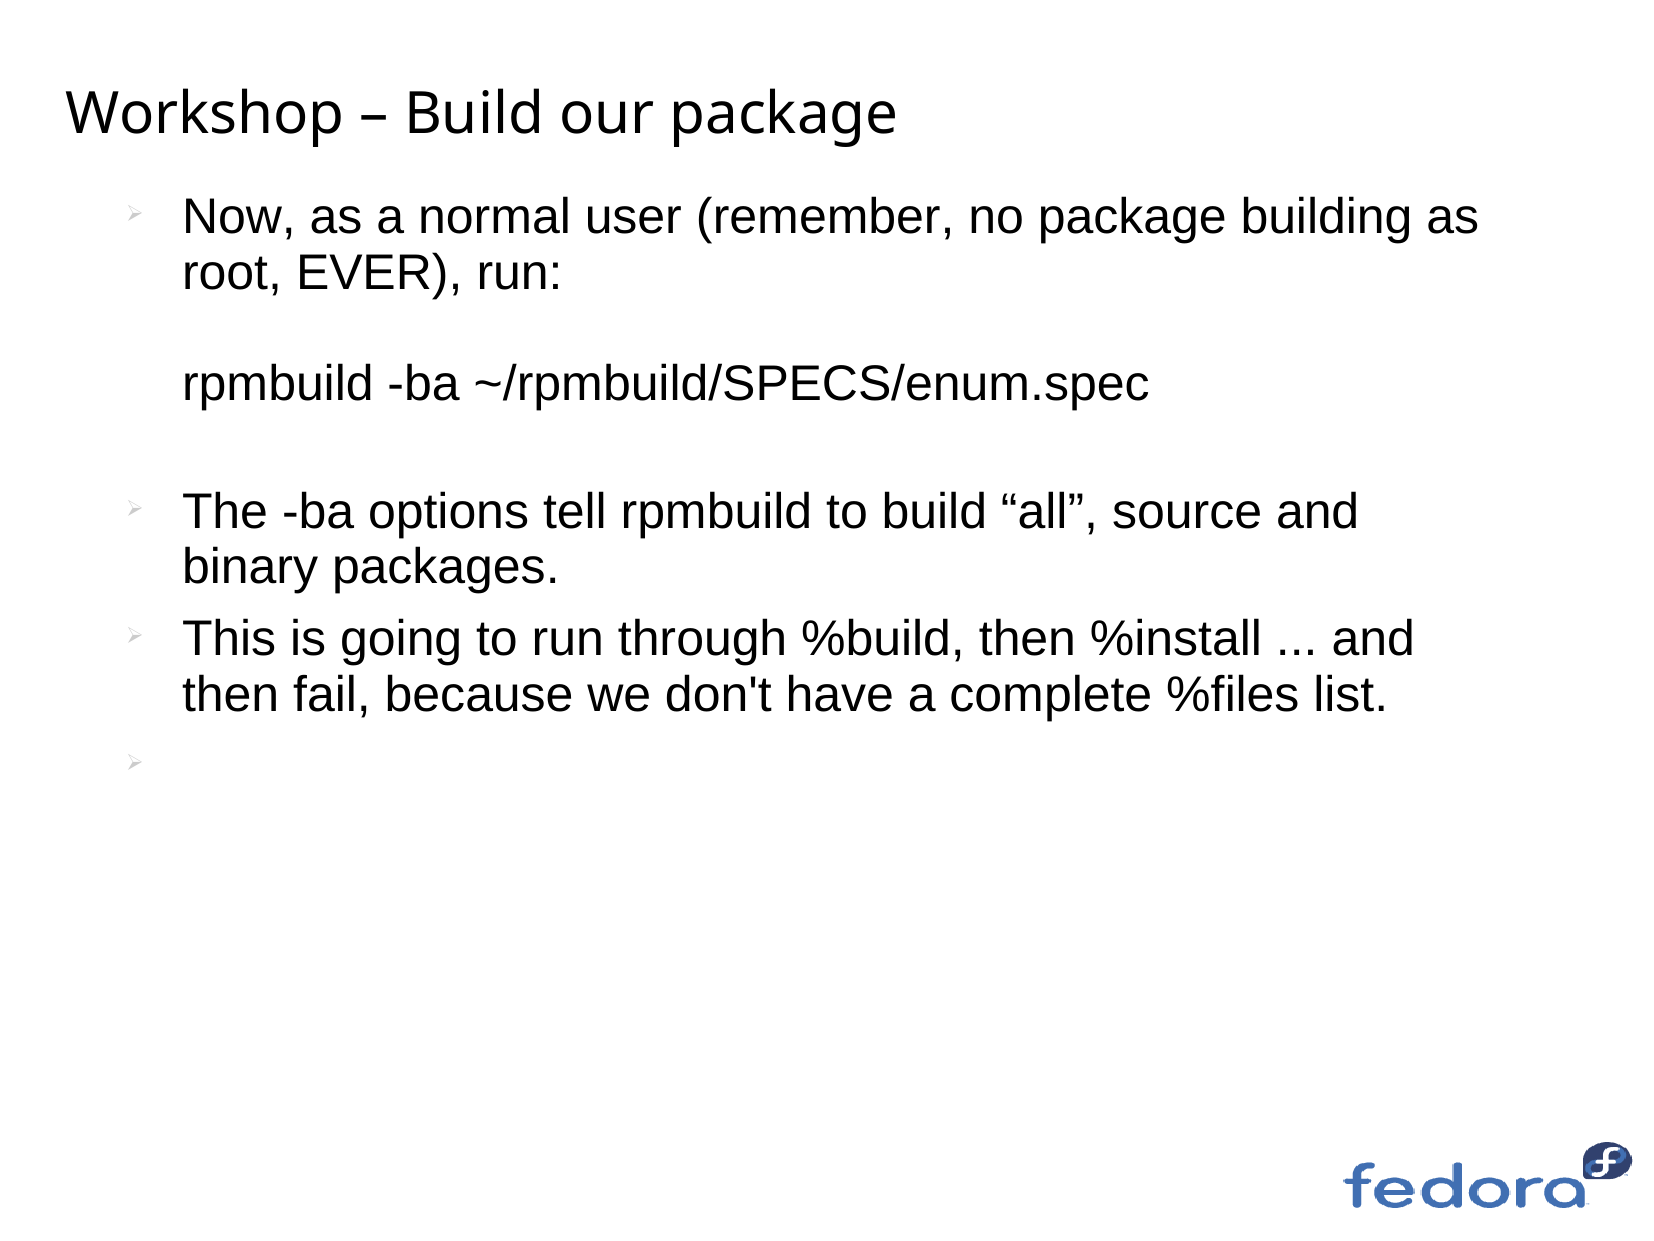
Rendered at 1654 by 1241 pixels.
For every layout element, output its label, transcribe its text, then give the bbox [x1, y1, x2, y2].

list Now, as a normal user (remember, no package building as root, EVER), run: rpmbuild -ba ~/rpmbuild/SPECS/enum.spec The -ba options tell rpmbuild to build “all”, source and binary packages. This is going to run through %build, then %install ... and then fail, because we don't have a complete %files list. [69, 188, 1493, 1097]
picture [1332, 1124, 1651, 1227]
title Workshop – Build our package [65, 51, 1497, 170]
